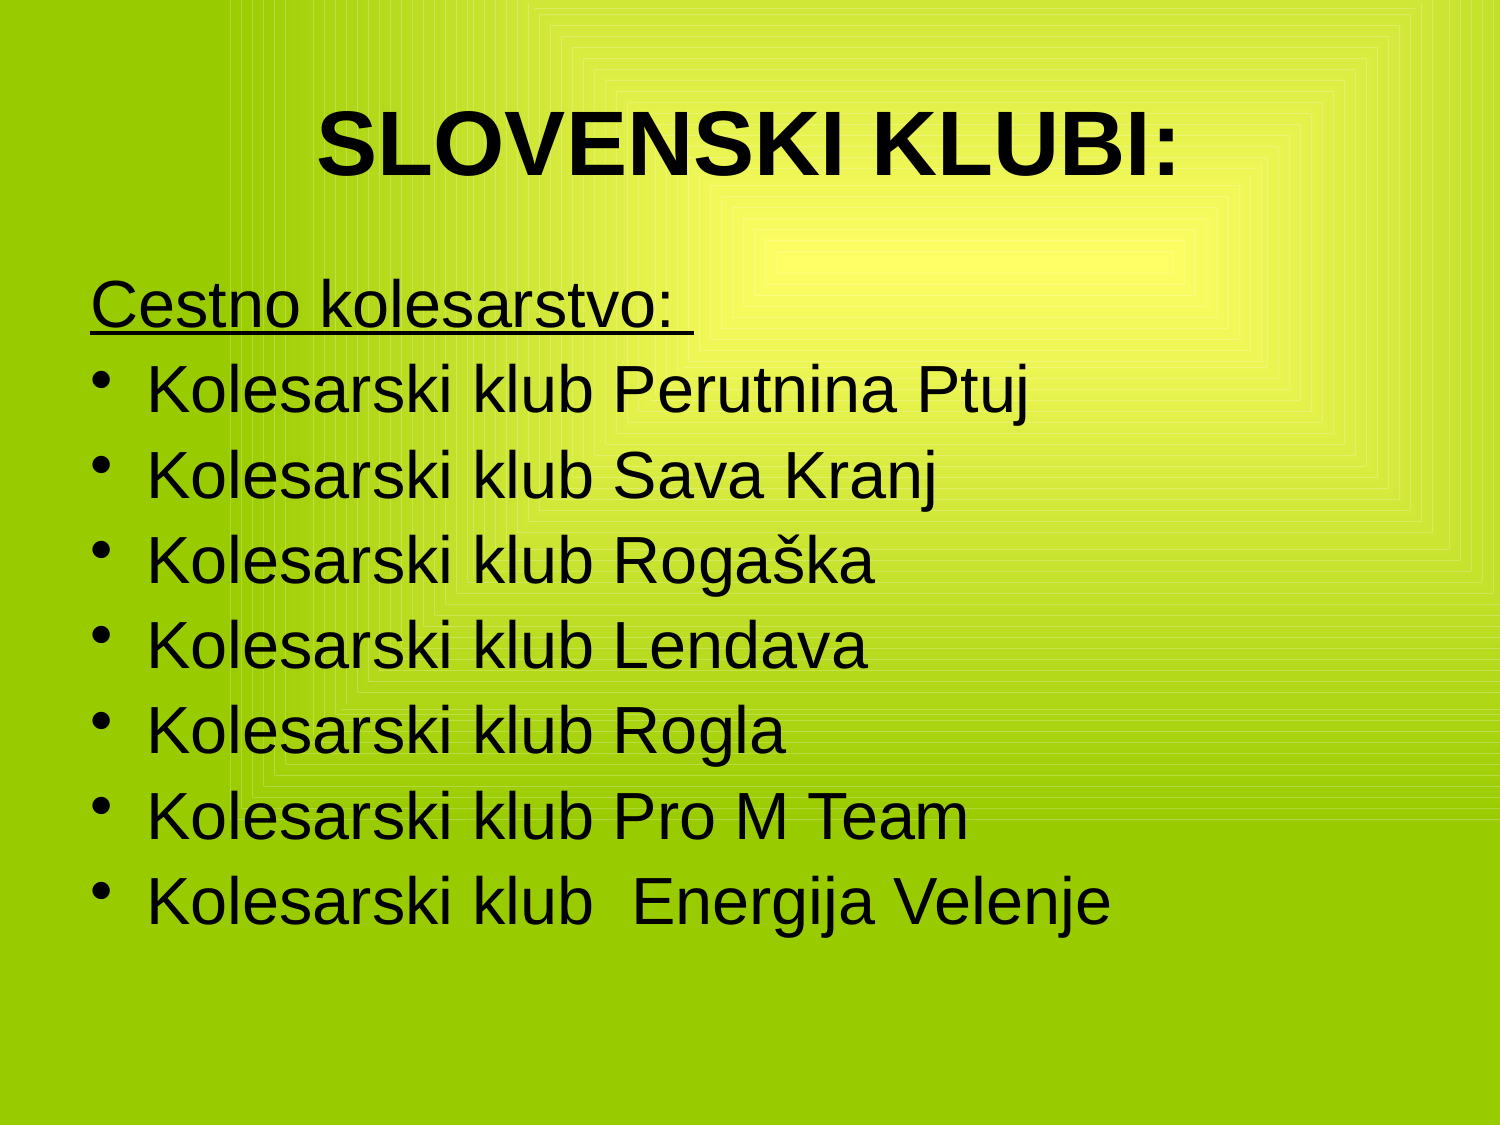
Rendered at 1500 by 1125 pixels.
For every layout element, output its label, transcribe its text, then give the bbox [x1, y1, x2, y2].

list Cestno kolesarstvo: Kolesarski klub Perutnina Ptuj Kolesarski klub Sava Kranj Kolesarski klub Rogaška Kolesarski klub Lendava Kolesarski klub Rogla Kolesarski klub Pro M Team Kolesarski klub Energija Velenje [75, 262, 1425, 1005]
title SLOVENSKI KLUBI: [75, 45, 1425, 233]
